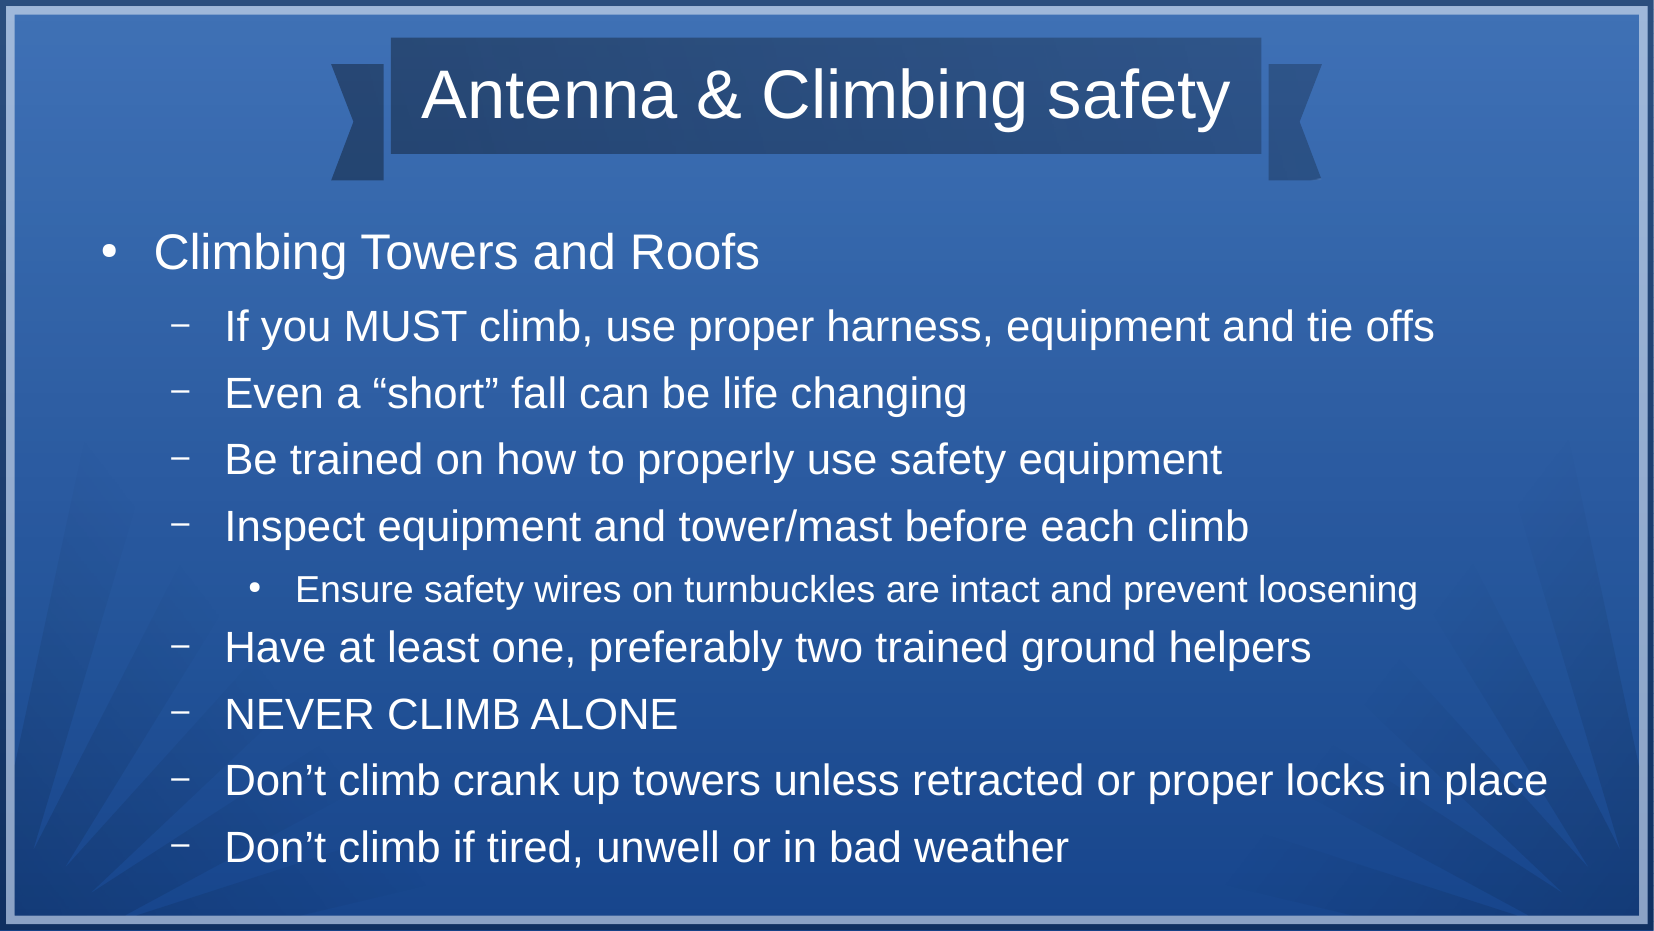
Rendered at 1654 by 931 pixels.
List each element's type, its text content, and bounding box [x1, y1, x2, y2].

list Climbing Towers and Roofs If you MUST climb, use proper harness, equipment and tie offs Even a “short” fall can be life changing Be trained on how to properly use safety equipment Inspect equipment and tower/mast before each climb Ensure safety wires on turnbuckles are intact and prevent loosening Have at least one, preferably two trained ground helpers NEVER CLIMB ALONE Don’t climb crank up towers unless retracted or proper locks in place Don’t climb if tired, unwell or in bad weather [82, 224, 1571, 901]
title Antenna & Climbing safety [389, 35, 1264, 154]
